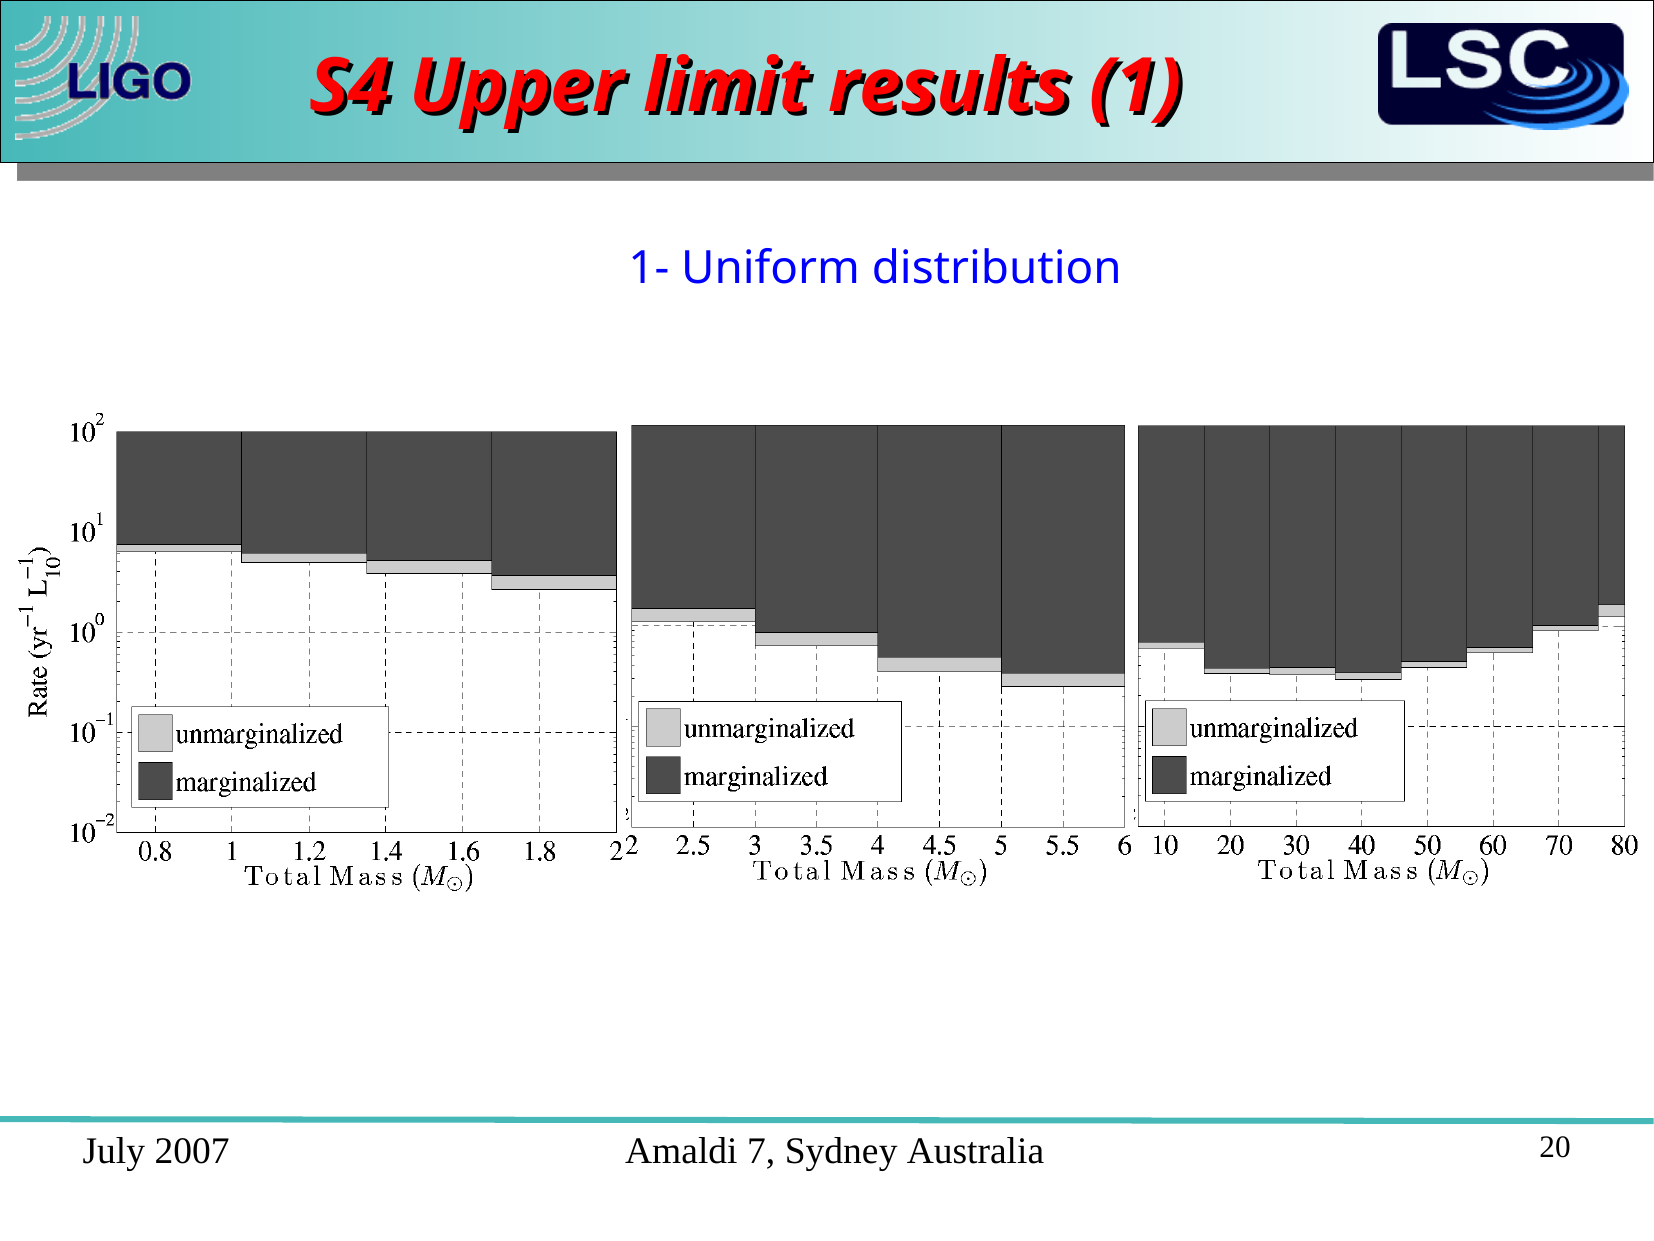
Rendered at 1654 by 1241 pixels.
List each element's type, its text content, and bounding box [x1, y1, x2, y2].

picture [16, 397, 1641, 892]
picture [1378, 23, 1629, 130]
text_box S4 Upper limit results (1) [294, 23, 1208, 131]
text_box 1- Uniform distribution [514, 227, 1248, 353]
picture [15, 16, 192, 140]
